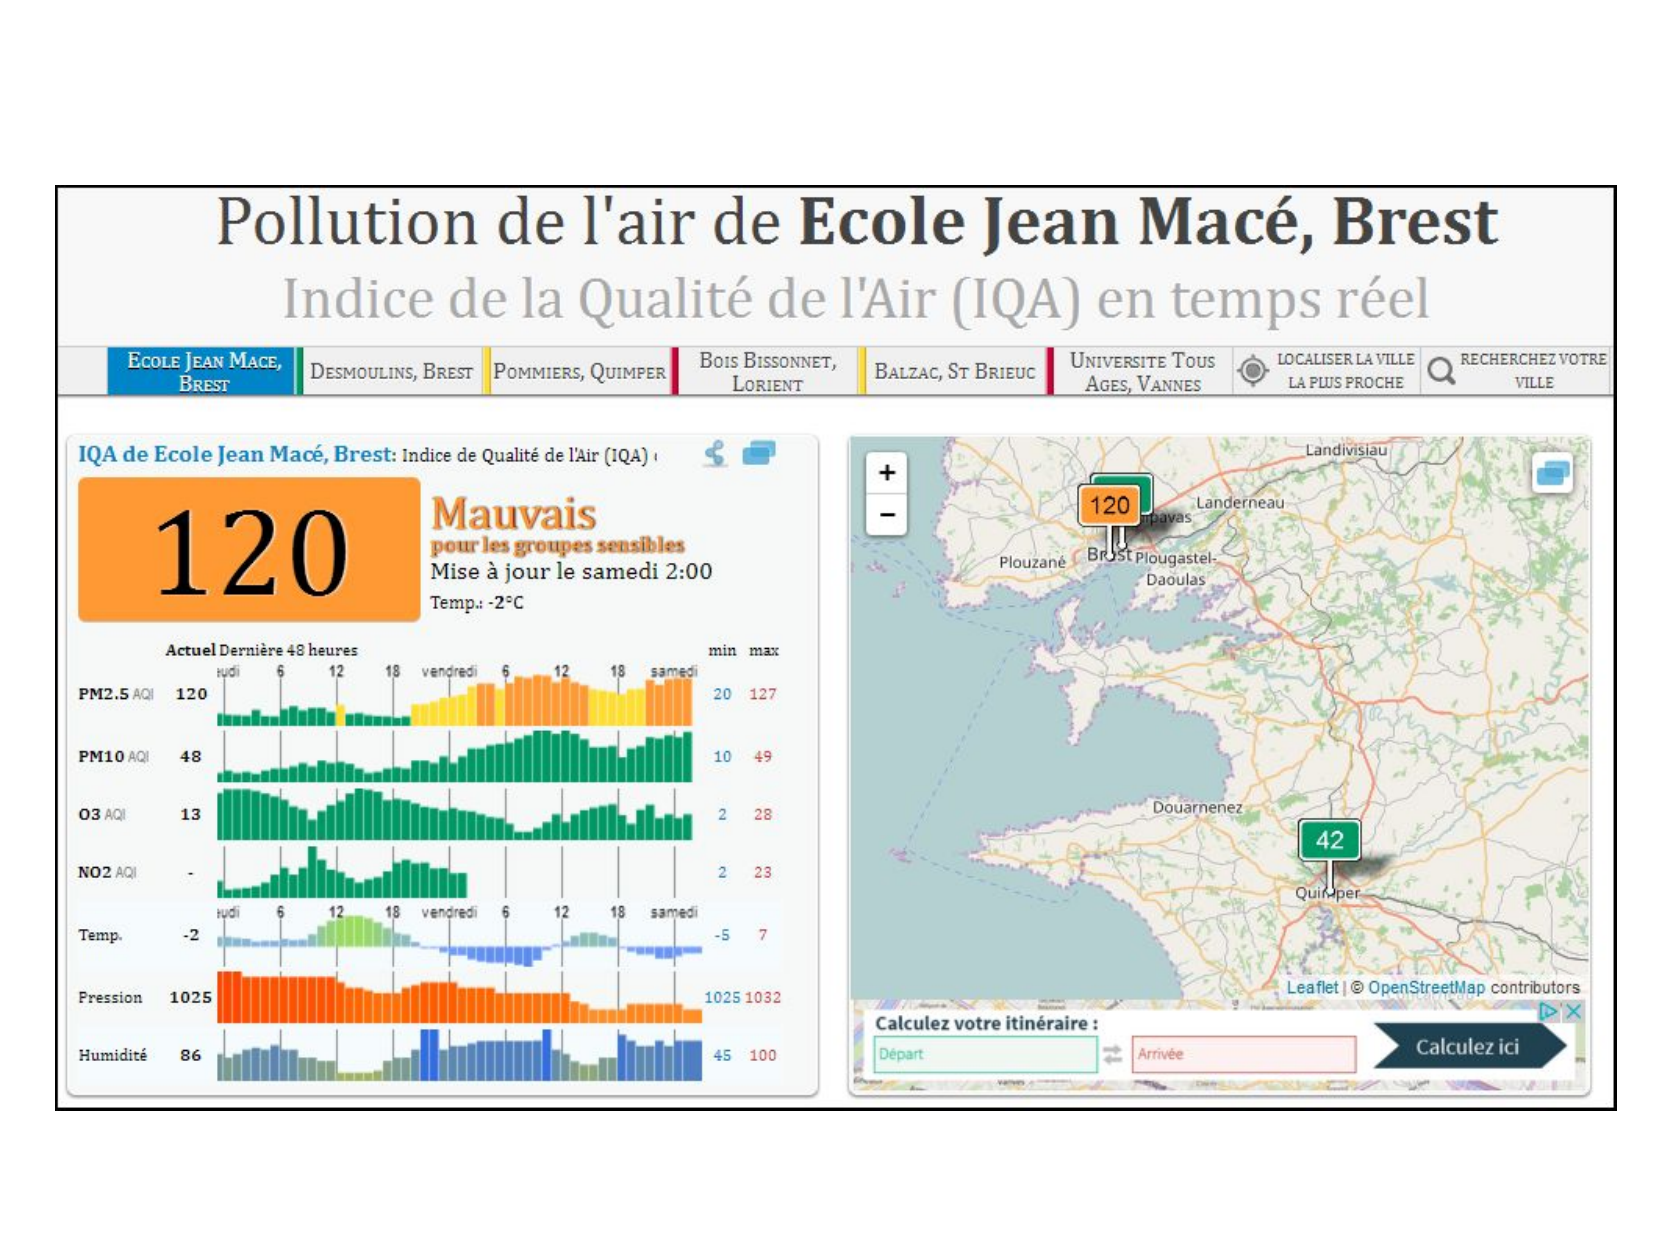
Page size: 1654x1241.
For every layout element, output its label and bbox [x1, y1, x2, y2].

picture [55, 185, 1617, 1111]
